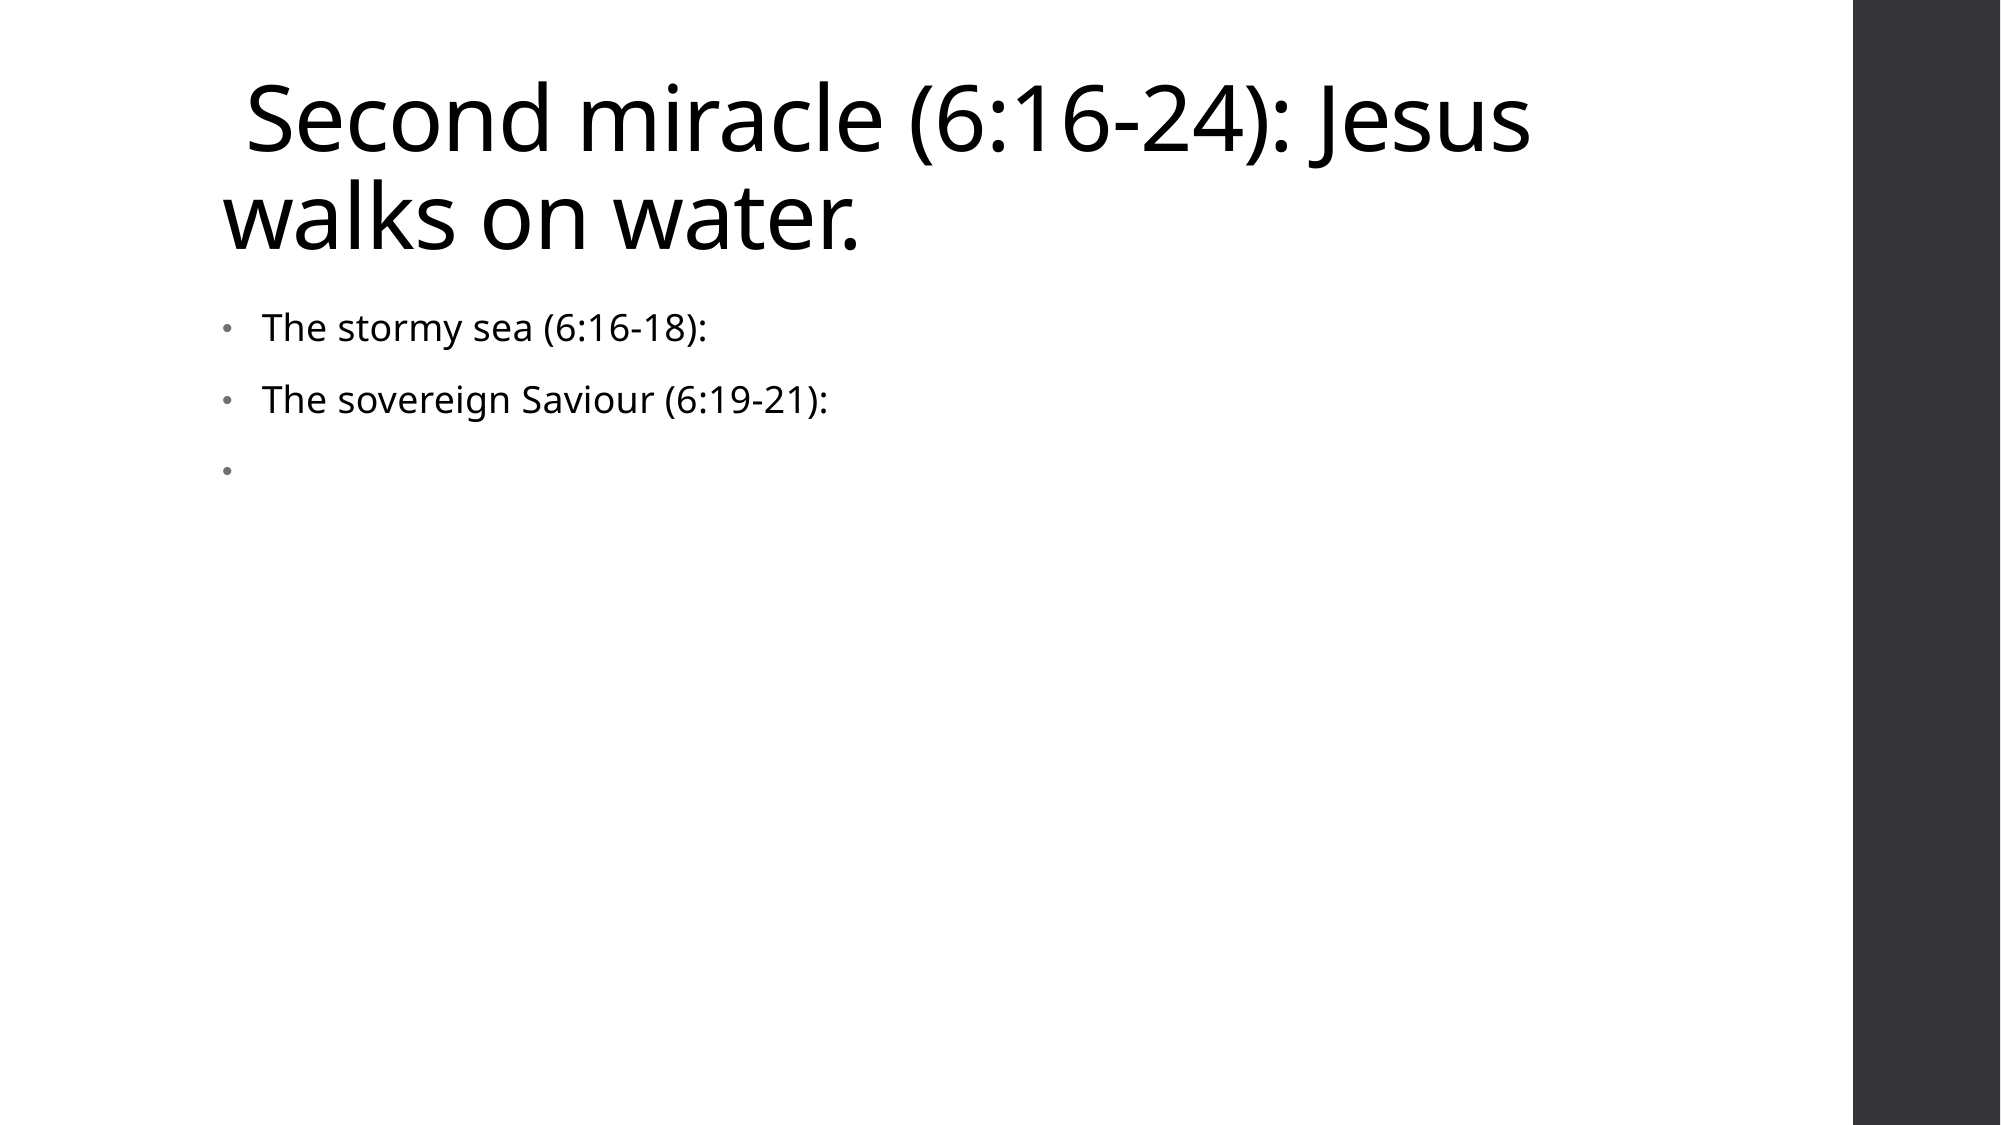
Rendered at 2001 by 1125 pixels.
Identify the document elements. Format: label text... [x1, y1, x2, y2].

list The stormy sea (6:16-18): The sovereign Saviour (6:19-21): [206, 299, 1617, 1014]
title Second miracle (6:16-24): Jesus walks on water. [206, 60, 1797, 278]
